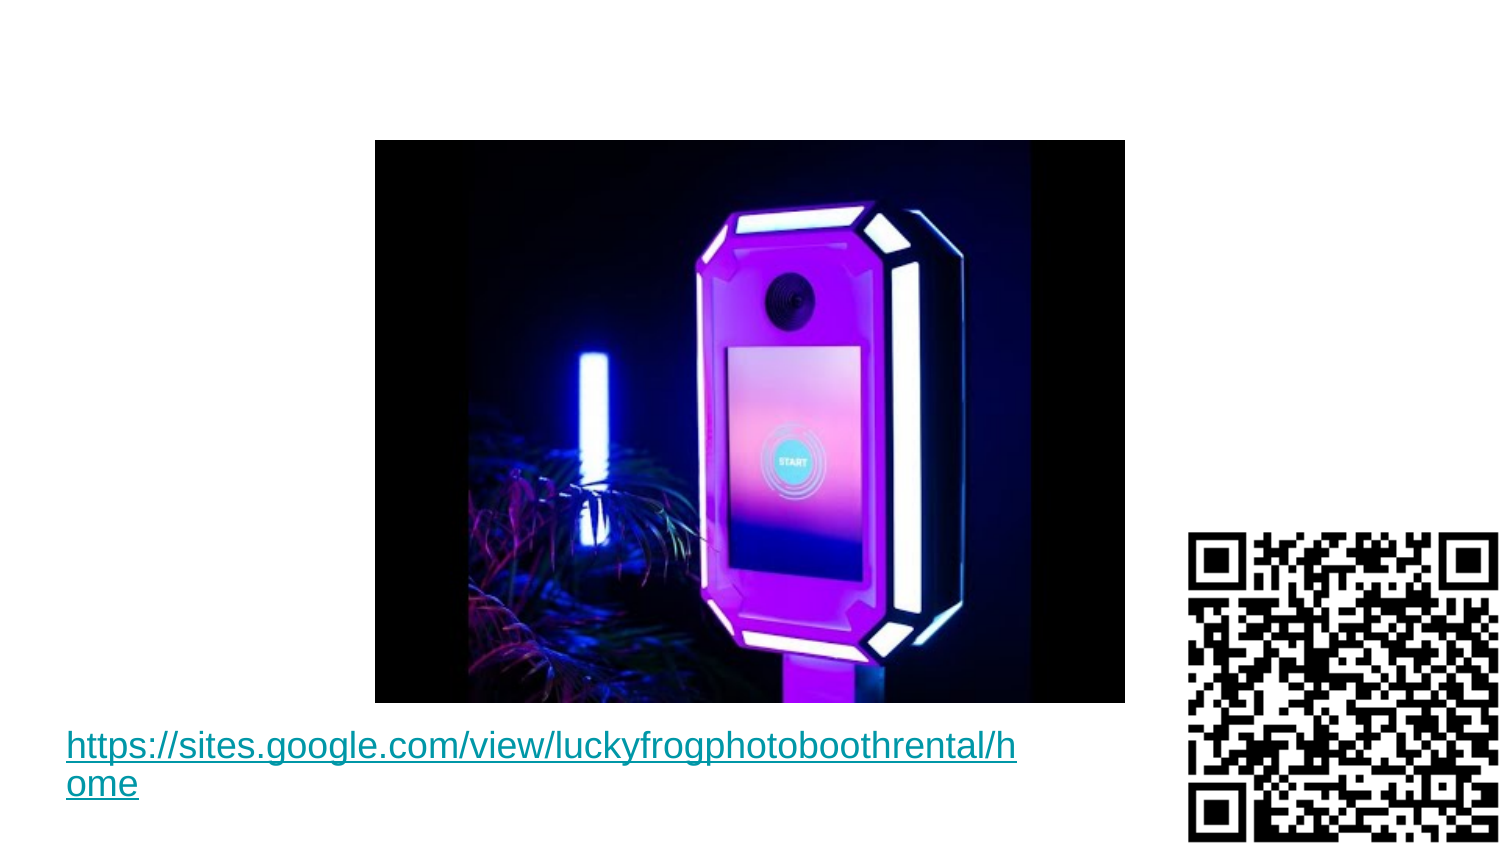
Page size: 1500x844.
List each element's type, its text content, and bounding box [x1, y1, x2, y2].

picture [375, 140, 1125, 704]
picture [1187, 531, 1500, 844]
list https://sites.google.com/view/luckyfrogphotoboothrental/home [51, 694, 1036, 794]
